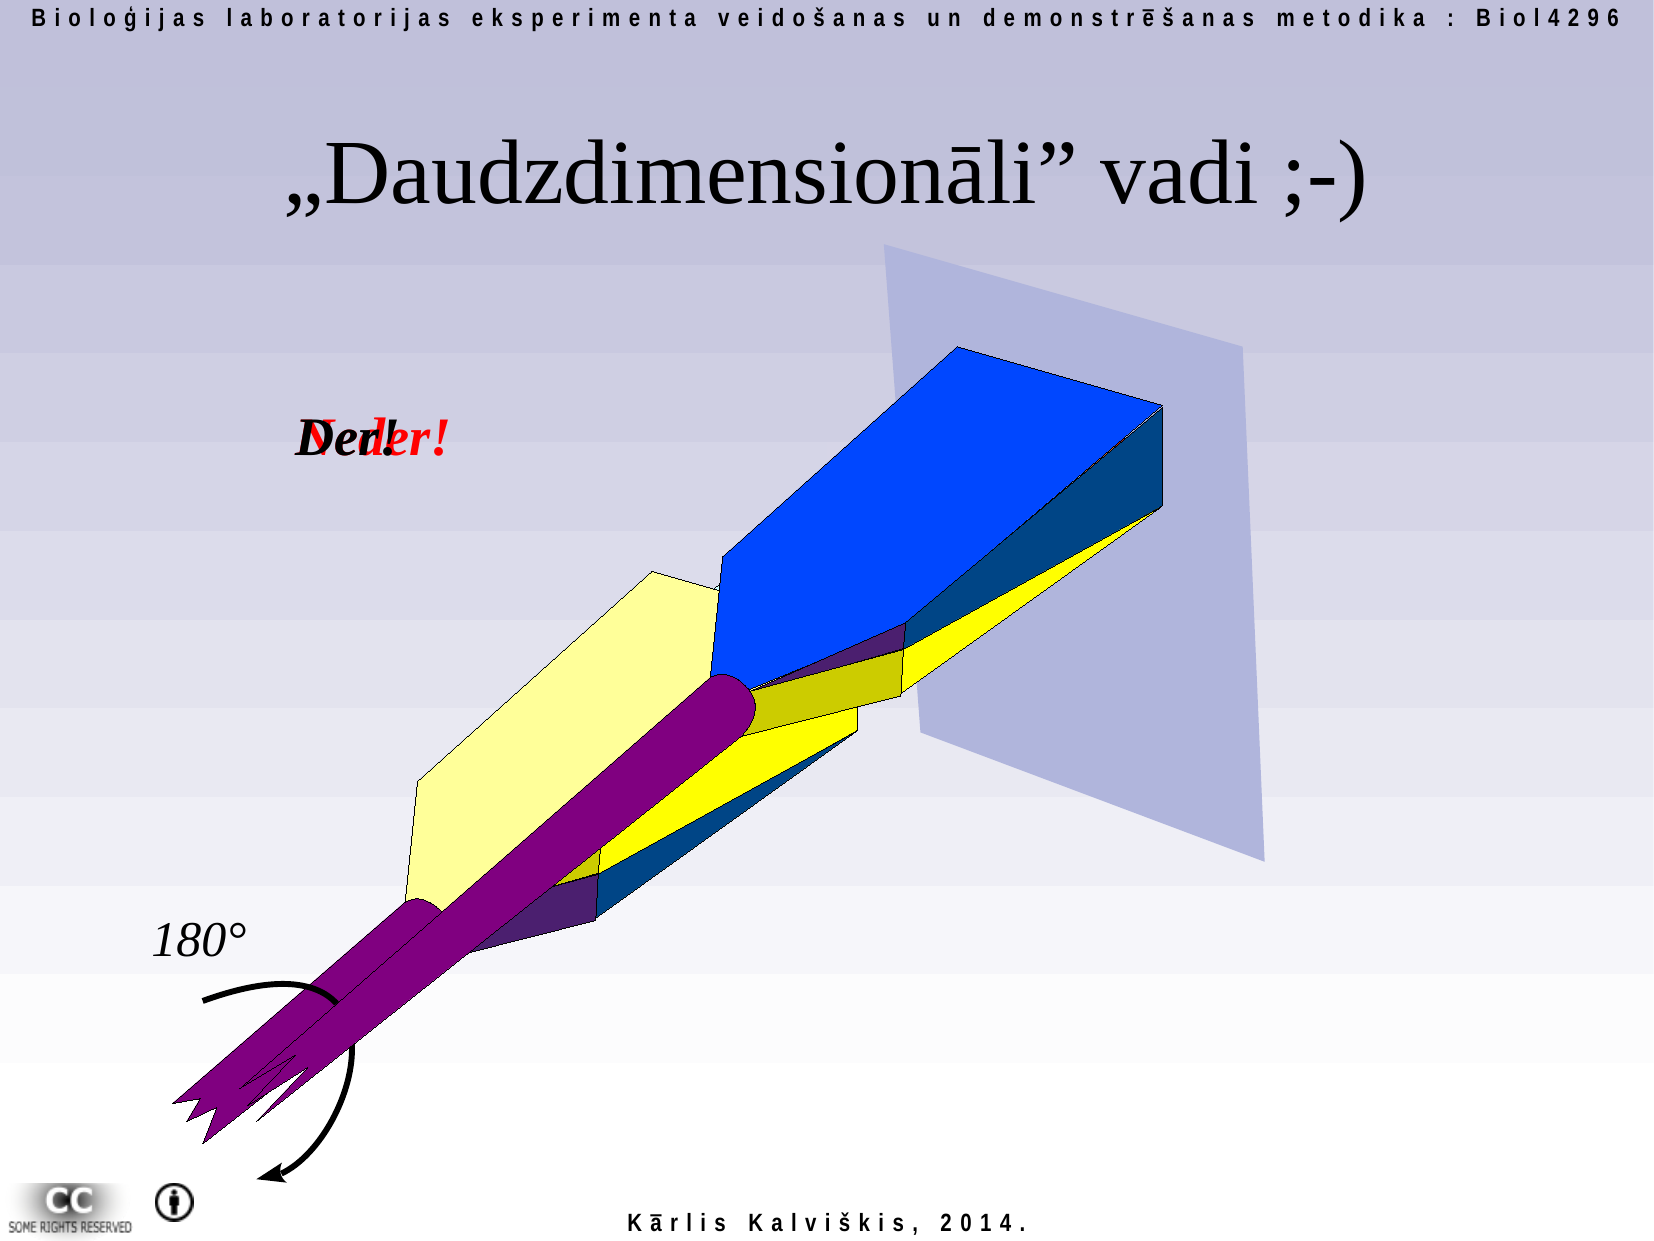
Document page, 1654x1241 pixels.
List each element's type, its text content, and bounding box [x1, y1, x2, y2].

text_box [172, 296, 1265, 1144]
title „Daudzdimensionāli” vadi ;-) [29, 49, 1625, 296]
picture [0, 0, 1654, 1241]
text_box Der! [295, 407, 402, 468]
text_box 180° [151, 912, 247, 968]
text_box Neder! [402, 407, 453, 468]
